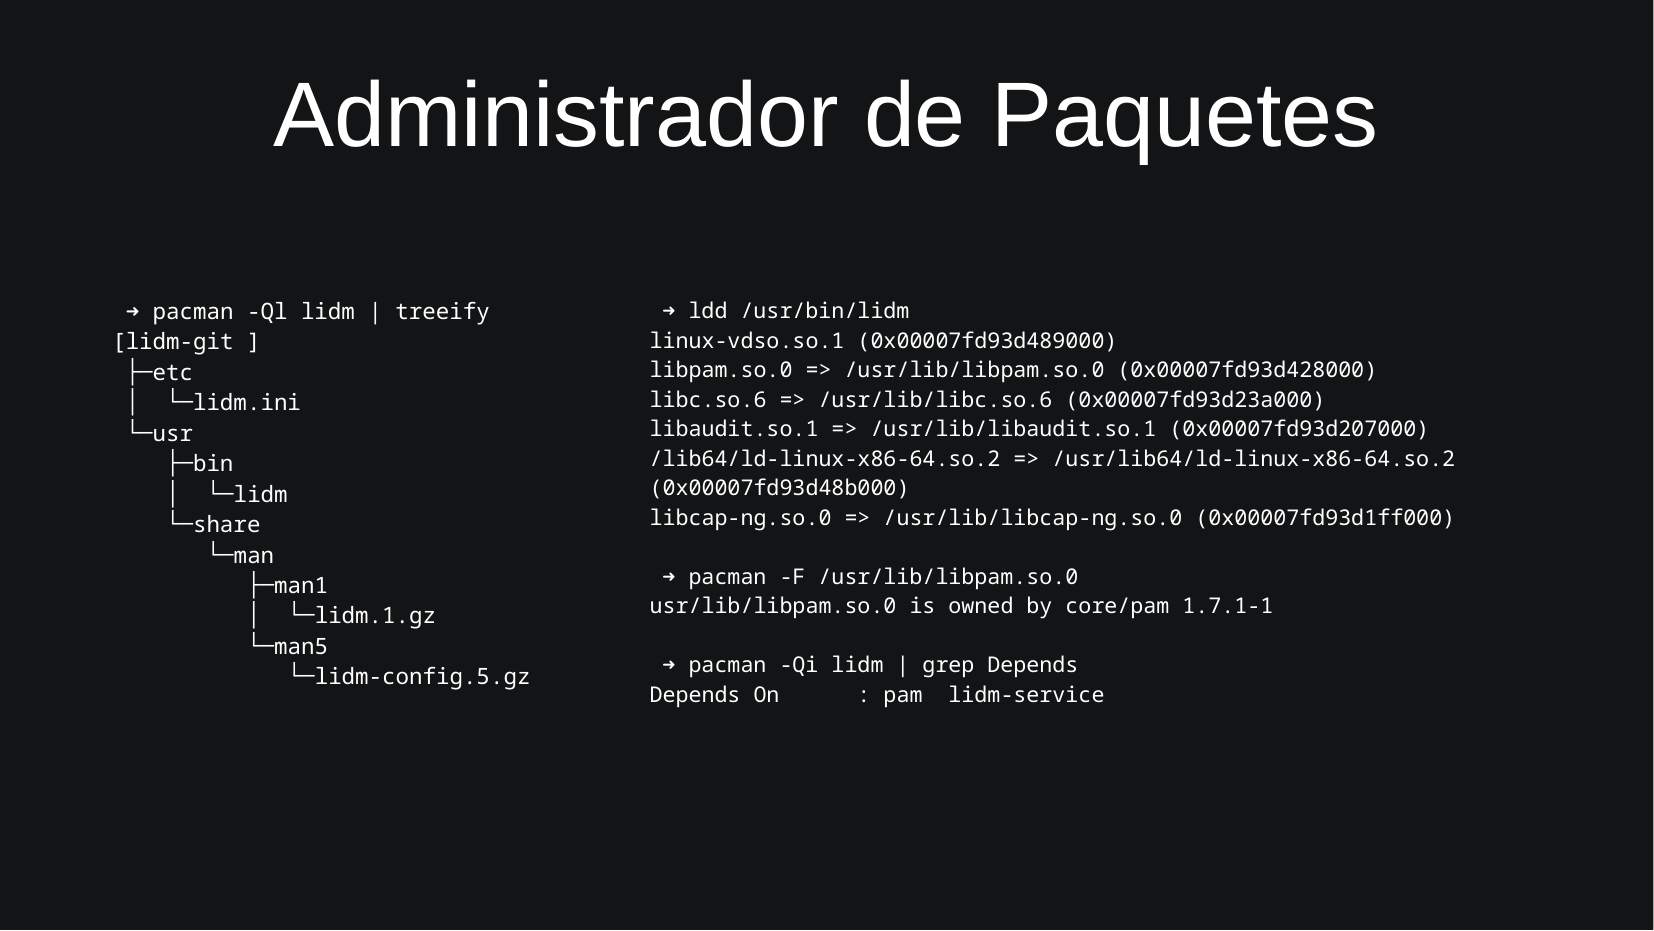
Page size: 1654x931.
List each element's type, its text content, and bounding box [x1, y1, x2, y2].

list ➜ ldd /usr/bin/lidm linux-vdso.so.1 (0x00007fd93d489000) libpam.so.0 => /usr/lib/libpam.so.0 (0x00007fd93d428000) libc.so.6 => /usr/lib/libc.so.6 (0x00007fd93d23a000) libaudit.so.1 => /usr/lib/libaudit.so.1 (0x00007fd93d207000) /lib64/ld-linux-x86-64.so.2 => /usr/lib64/ld-linux-x86-64.so.2 (0x00007fd93d48b000) libcap-ng.so.0 => /usr/lib/libcap-ng.so.0 (0x00007fd93d1ff000) ➜ pacman -F /usr/lib/libpam.so.0 usr/lib/libpam.so.0 is owned by core/pam 1.7.1-1 ➜ pacman -Qi lidm | grep Depends Depends On : pam lidm-service [649, 295, 1542, 709]
list ➜ pacman -Ql lidm | treeify [lidm-git ] ├─etc │ └─lidm.ini └─usr ├─bin │ └─lidm └─share └─man ├─man1 │ └─lidm.1.gz └─man5 └─lidm-config.5.gz [112, 295, 591, 698]
title Administrador de Paquetes [82, 37, 1571, 193]
